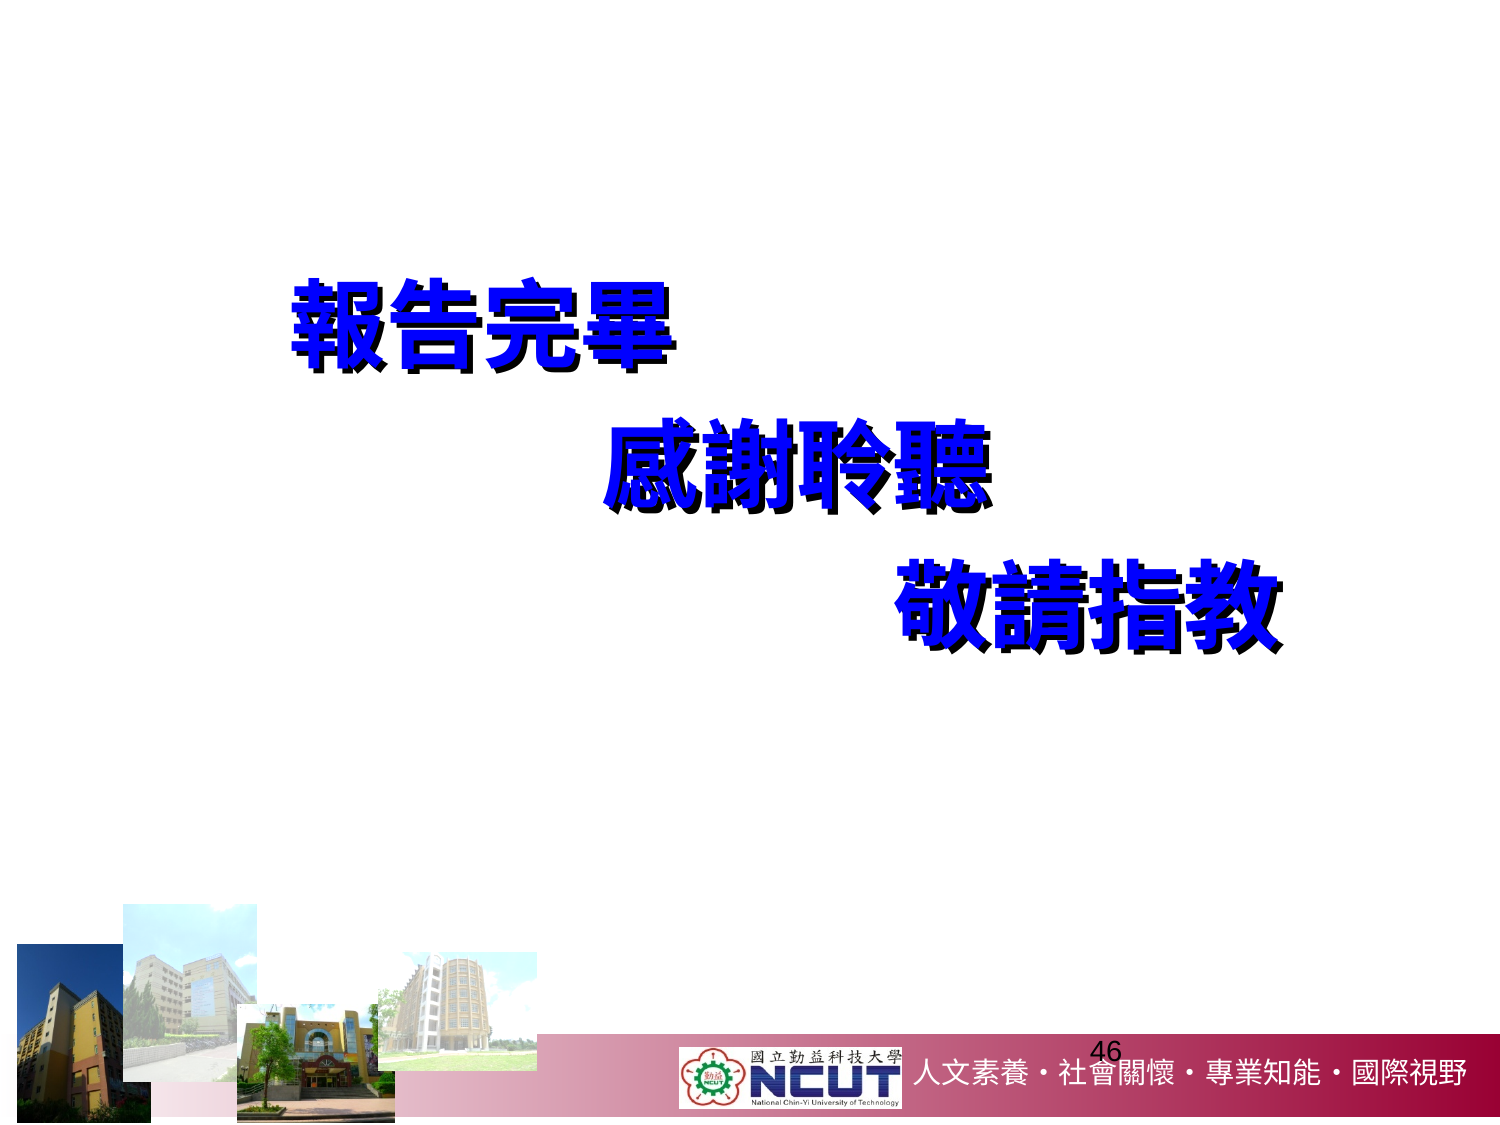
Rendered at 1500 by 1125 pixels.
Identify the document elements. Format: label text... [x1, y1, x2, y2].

list 報告完畢 感謝聆聽 敬請指教 [218, 255, 1319, 703]
text_box [1074, 1024, 1426, 1103]
